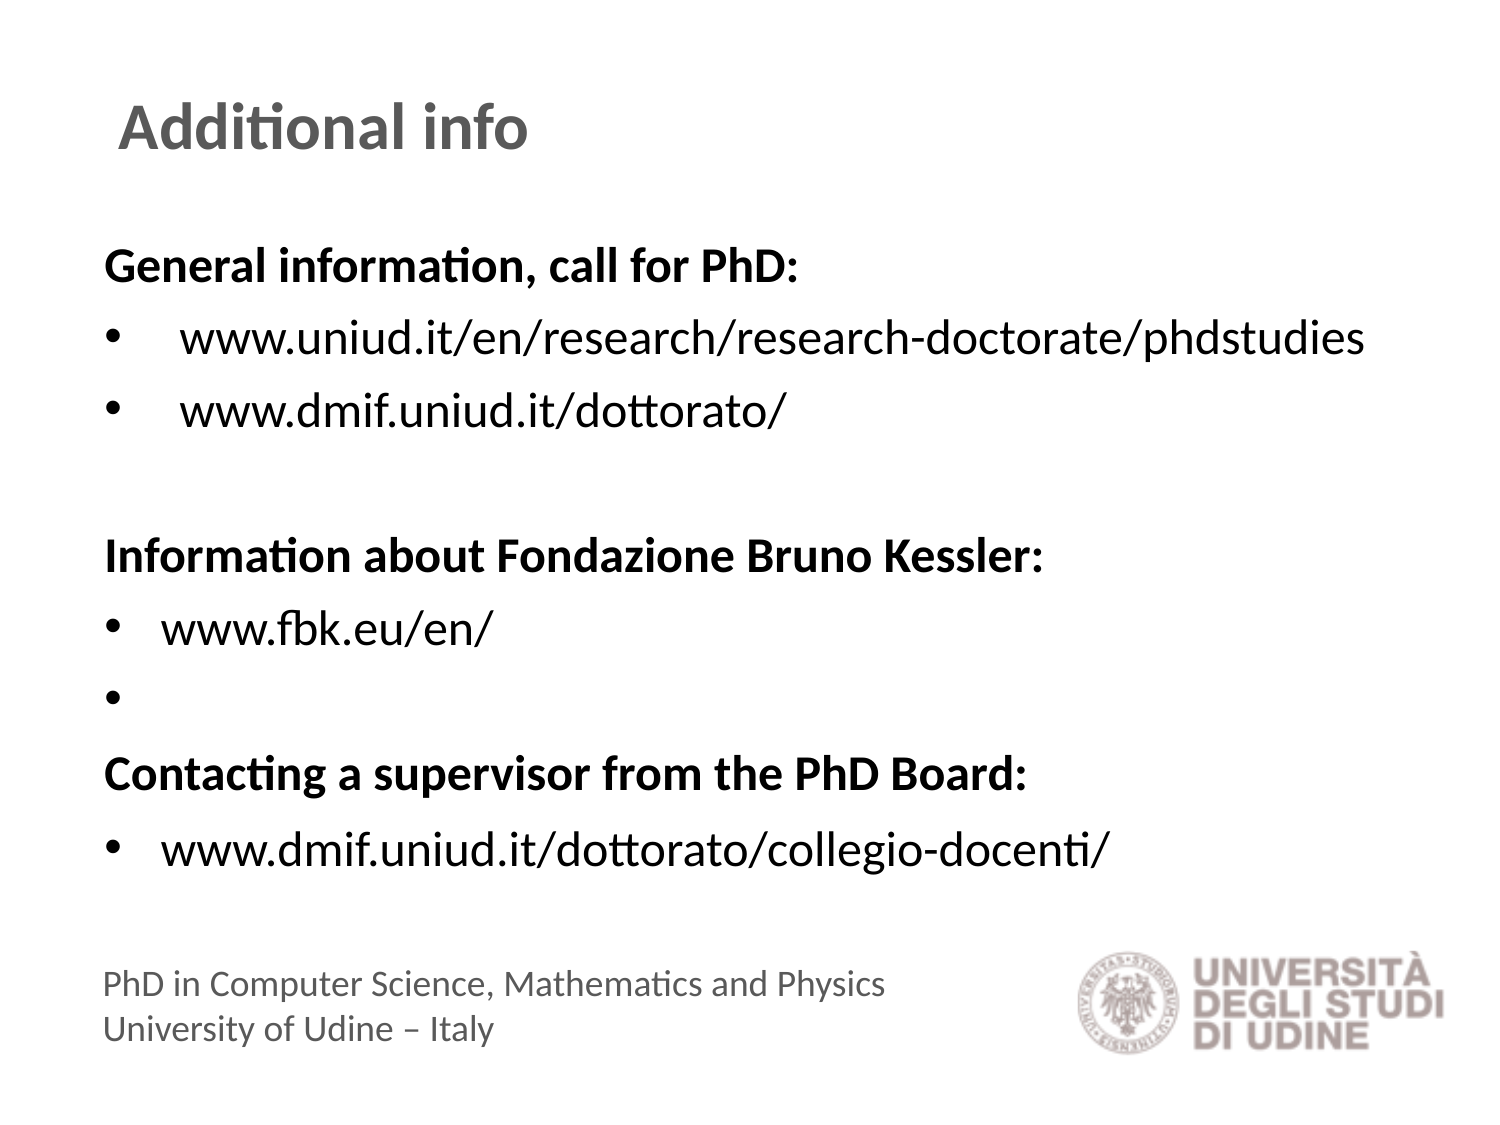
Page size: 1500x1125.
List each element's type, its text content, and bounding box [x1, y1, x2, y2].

subtitle General information, call for PhD: www.uniud.it/en/research/research-doctorate/phdstudies www.dmif.uniud.it/dottorato/ Information about Fondazione Bruno Kessler: www.fbk.eu/en/ Contacting a supervisor from the PhD Board: www.dmif.uniud.it/dottorato/collegio-docenti/ [89, 224, 1394, 925]
picture [1076, 950, 1447, 1058]
title PhD in Computer Science, Mathematics and Physics University of Udine – Italy [87, 928, 938, 1079]
text_box Additional info [103, 75, 1379, 188]
